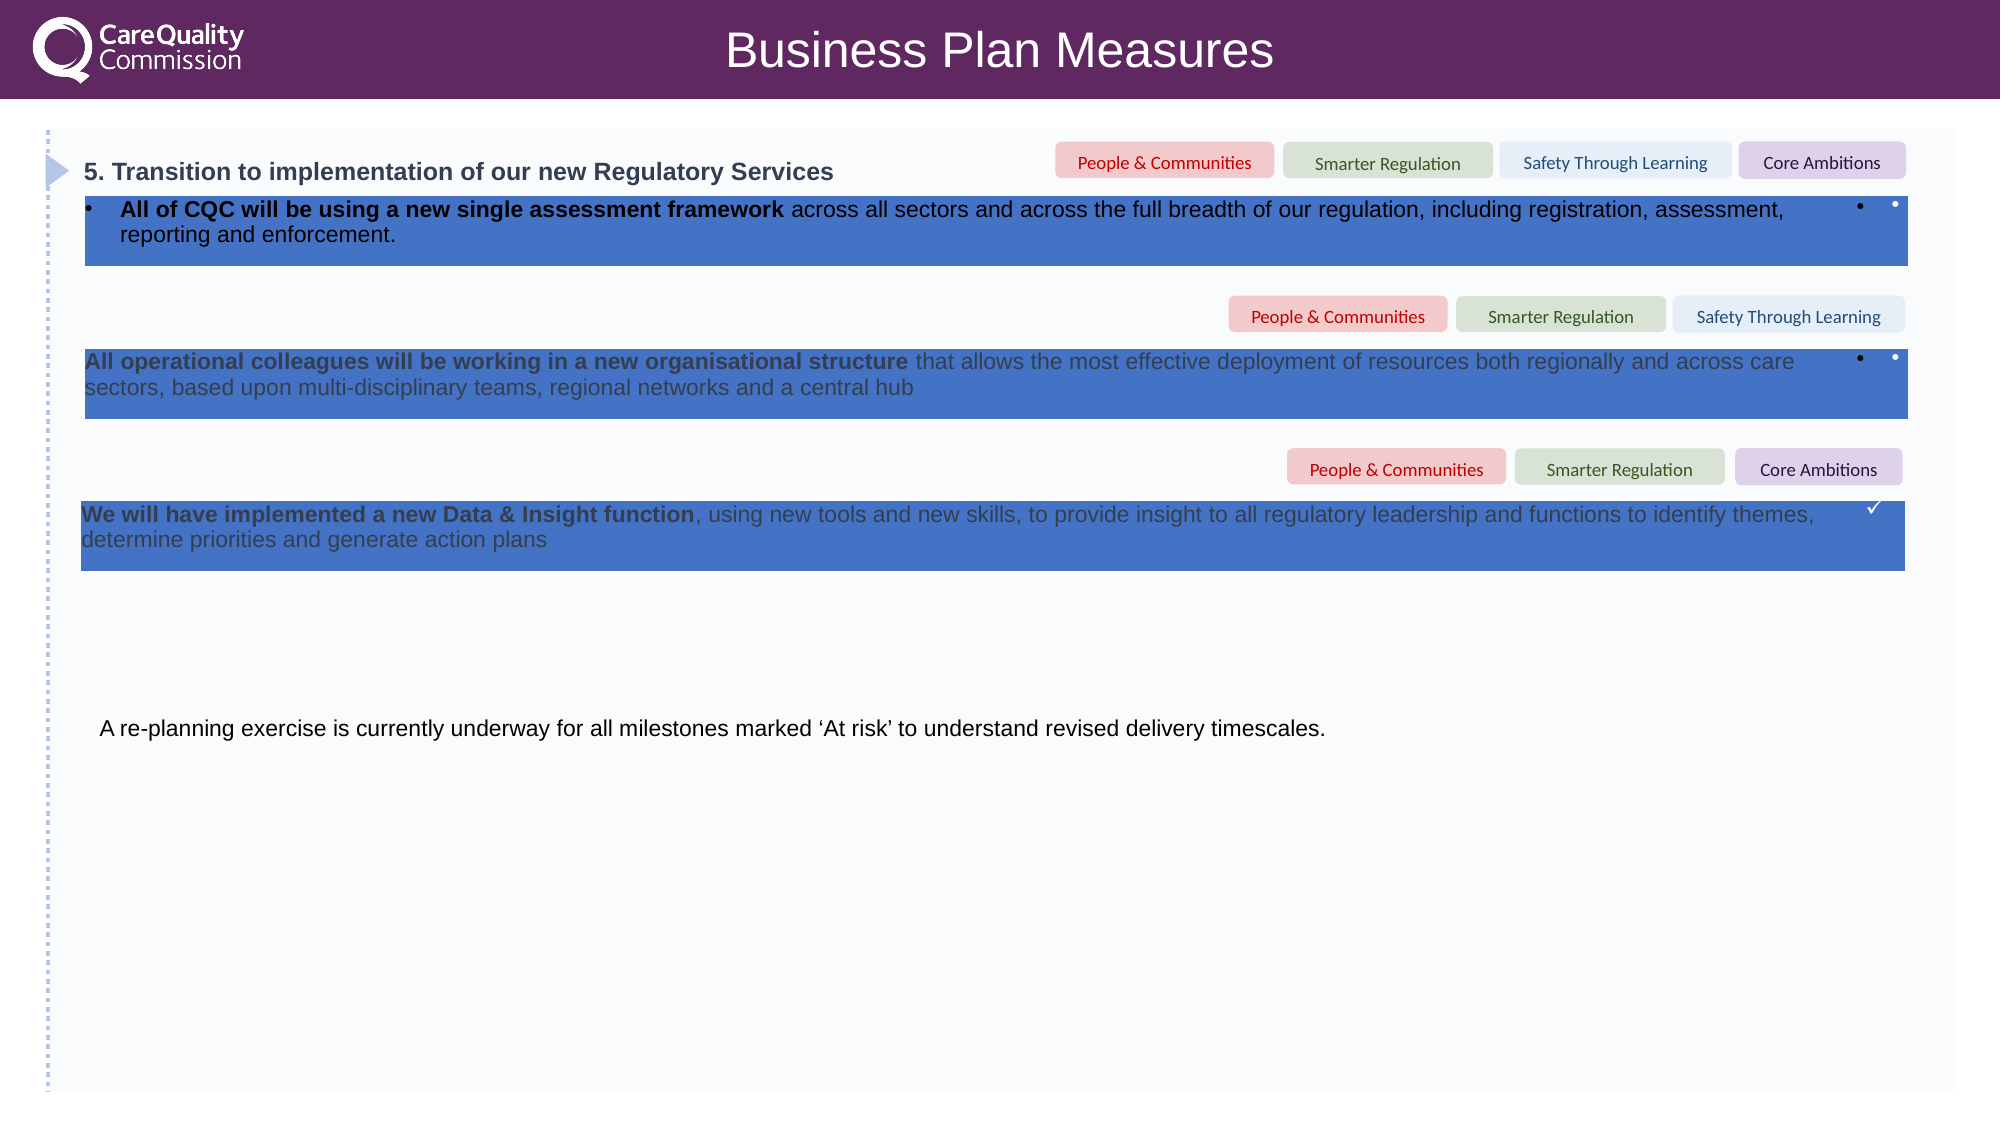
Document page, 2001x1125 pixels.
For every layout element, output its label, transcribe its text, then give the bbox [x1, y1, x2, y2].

text_box People & Communities [1287, 448, 1507, 485]
text_box [45, 128, 1955, 1091]
text_box Smarter Regulation [1283, 141, 1494, 179]
table_header All operational colleagues will be working in a new organisational structure that allows the most effective deployment of resources both regionally and across care sectors, based upon multi-disciplinary teams, regional networks and a central hub [85, 349, 1848, 419]
text_box Smarter Regulation [1514, 448, 1725, 485]
text_box A re-planning exercise is currently underway for all milestones marked ‘At risk’ to understand revised delivery timescales. [84, 706, 1909, 749]
text_box Business Plan Measures [641, 9, 1358, 86]
text_box [0, 0, 2000, 99]
text_box Core Ambitions [1738, 141, 1907, 179]
text_box People & Communities [1055, 141, 1275, 178]
text_box 5. Transition to implementation of our new Regulatory Services [69, 147, 984, 194]
table_header  [1845, 501, 1905, 571]
picture [32, 16, 245, 84]
table_header  [1848, 196, 1908, 266]
text_box Safety Through Learning [1672, 295, 1906, 333]
table_header All of CQC will be using a new single assessment framework across all sectors and across the full breadth of our regulation, including registration, assessment, reporting and enforcement. [85, 196, 1848, 266]
text_box Safety Through Learning [1499, 141, 1732, 179]
table_header  [1848, 349, 1908, 419]
text_box Smarter Regulation [1456, 295, 1667, 333]
text_box Core Ambitions [1735, 448, 1903, 486]
text_box People & Communities [1228, 295, 1448, 333]
table_header We will have implemented a new Data & Insight function, using new tools and new skills, to provide insight to all regulatory leadership and functions to identify themes, determine priorities and generate action plans [81, 501, 1845, 571]
